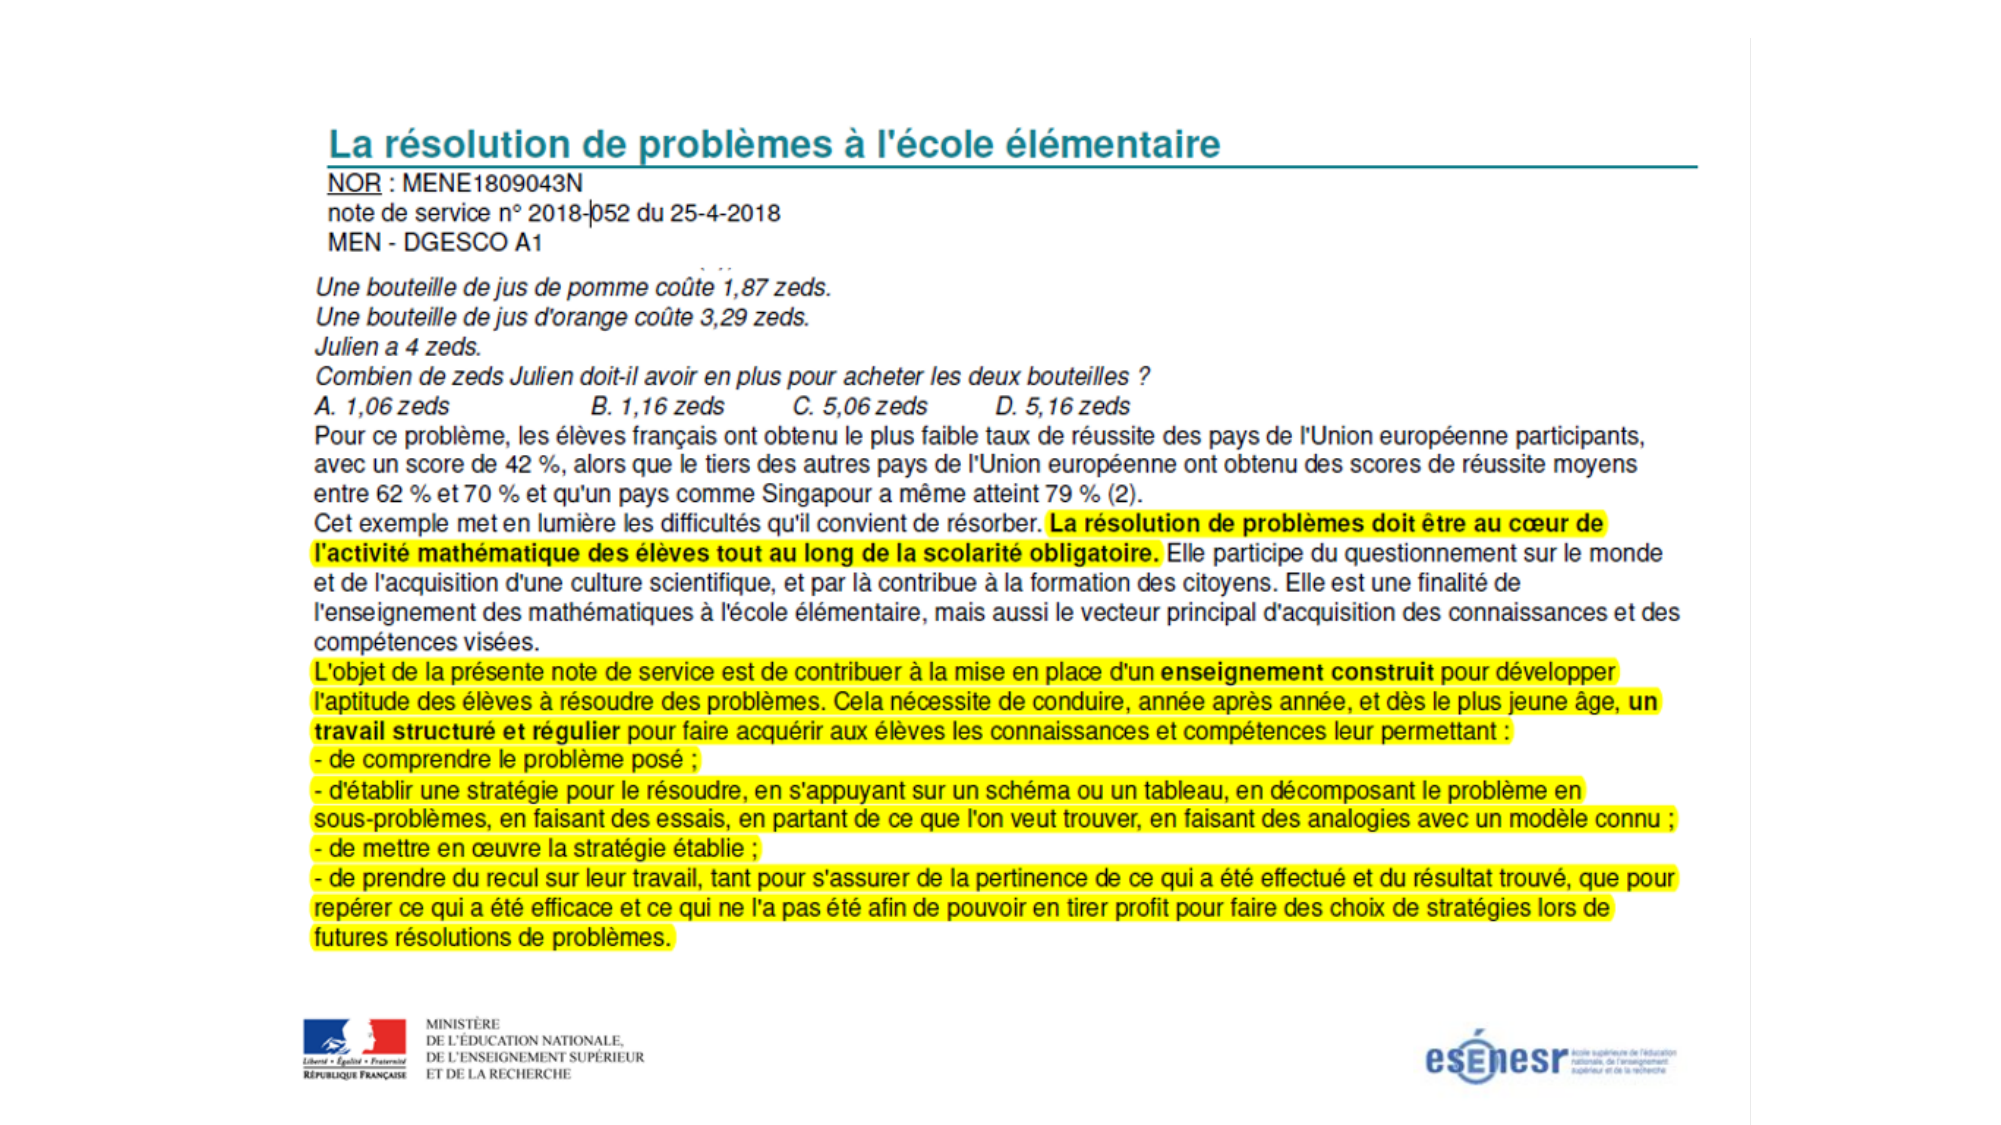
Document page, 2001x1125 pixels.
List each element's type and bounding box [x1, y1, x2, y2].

picture [257, 38, 1751, 1125]
